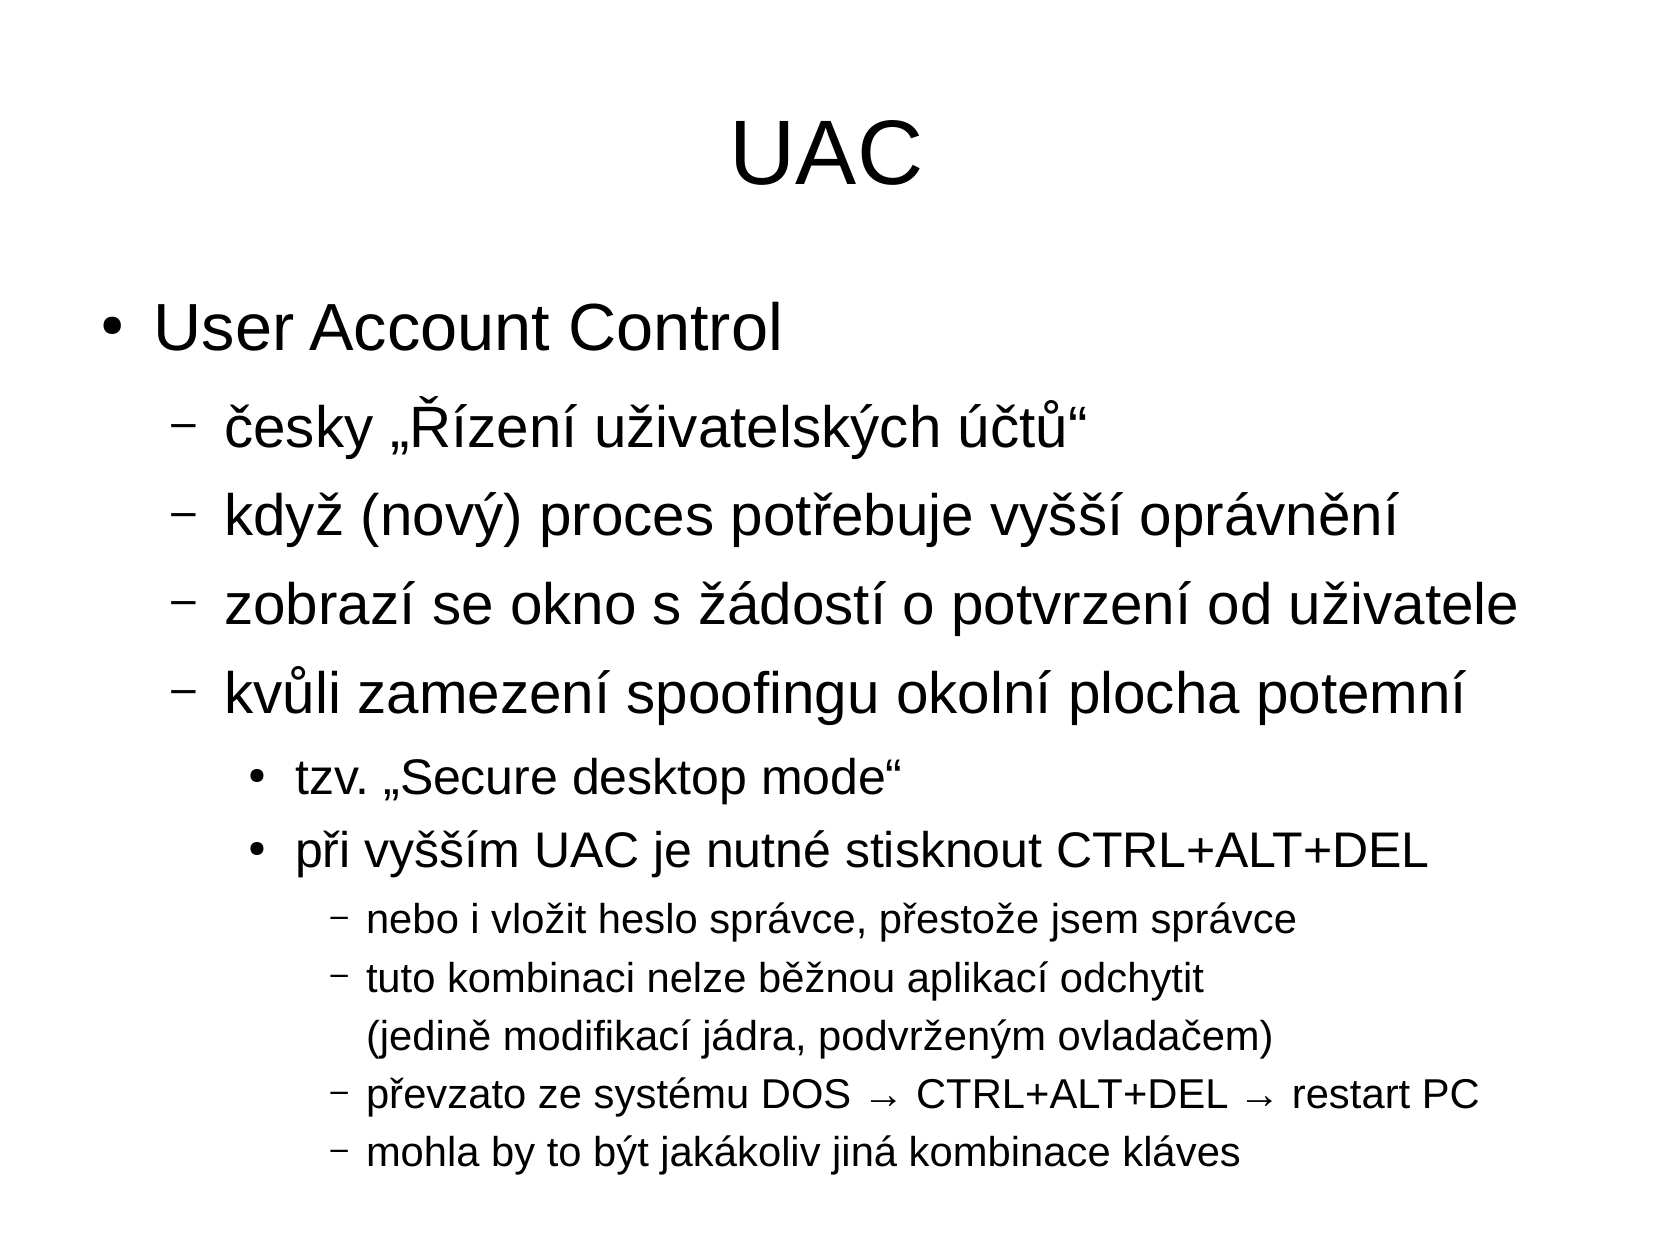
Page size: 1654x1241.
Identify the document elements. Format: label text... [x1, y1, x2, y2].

list User Account Control česky „Řízení uživatelských účtů“ když (nový) proces potřebuje vyšší oprávnění zobrazí se okno s žádostí o potvrzení od uživatele kvůli zamezení spoofingu okolní plocha potemní tzv. „Secure desktop mode“ při vyšším UAC je nutné stisknout CTRL+ALT+DEL nebo i vložit heslo správce, přestože jsem správce tuto kombinaci nelze běžnou aplikací odchytit (jedině modifikací jádra, podvrženým ovladačem) převzato ze systému DOS → CTRL+ALT+DEL → restart PC mohla by to být jakákoliv jiná kombinace kláves [82, 290, 1619, 1205]
title UAC [82, 49, 1571, 257]
